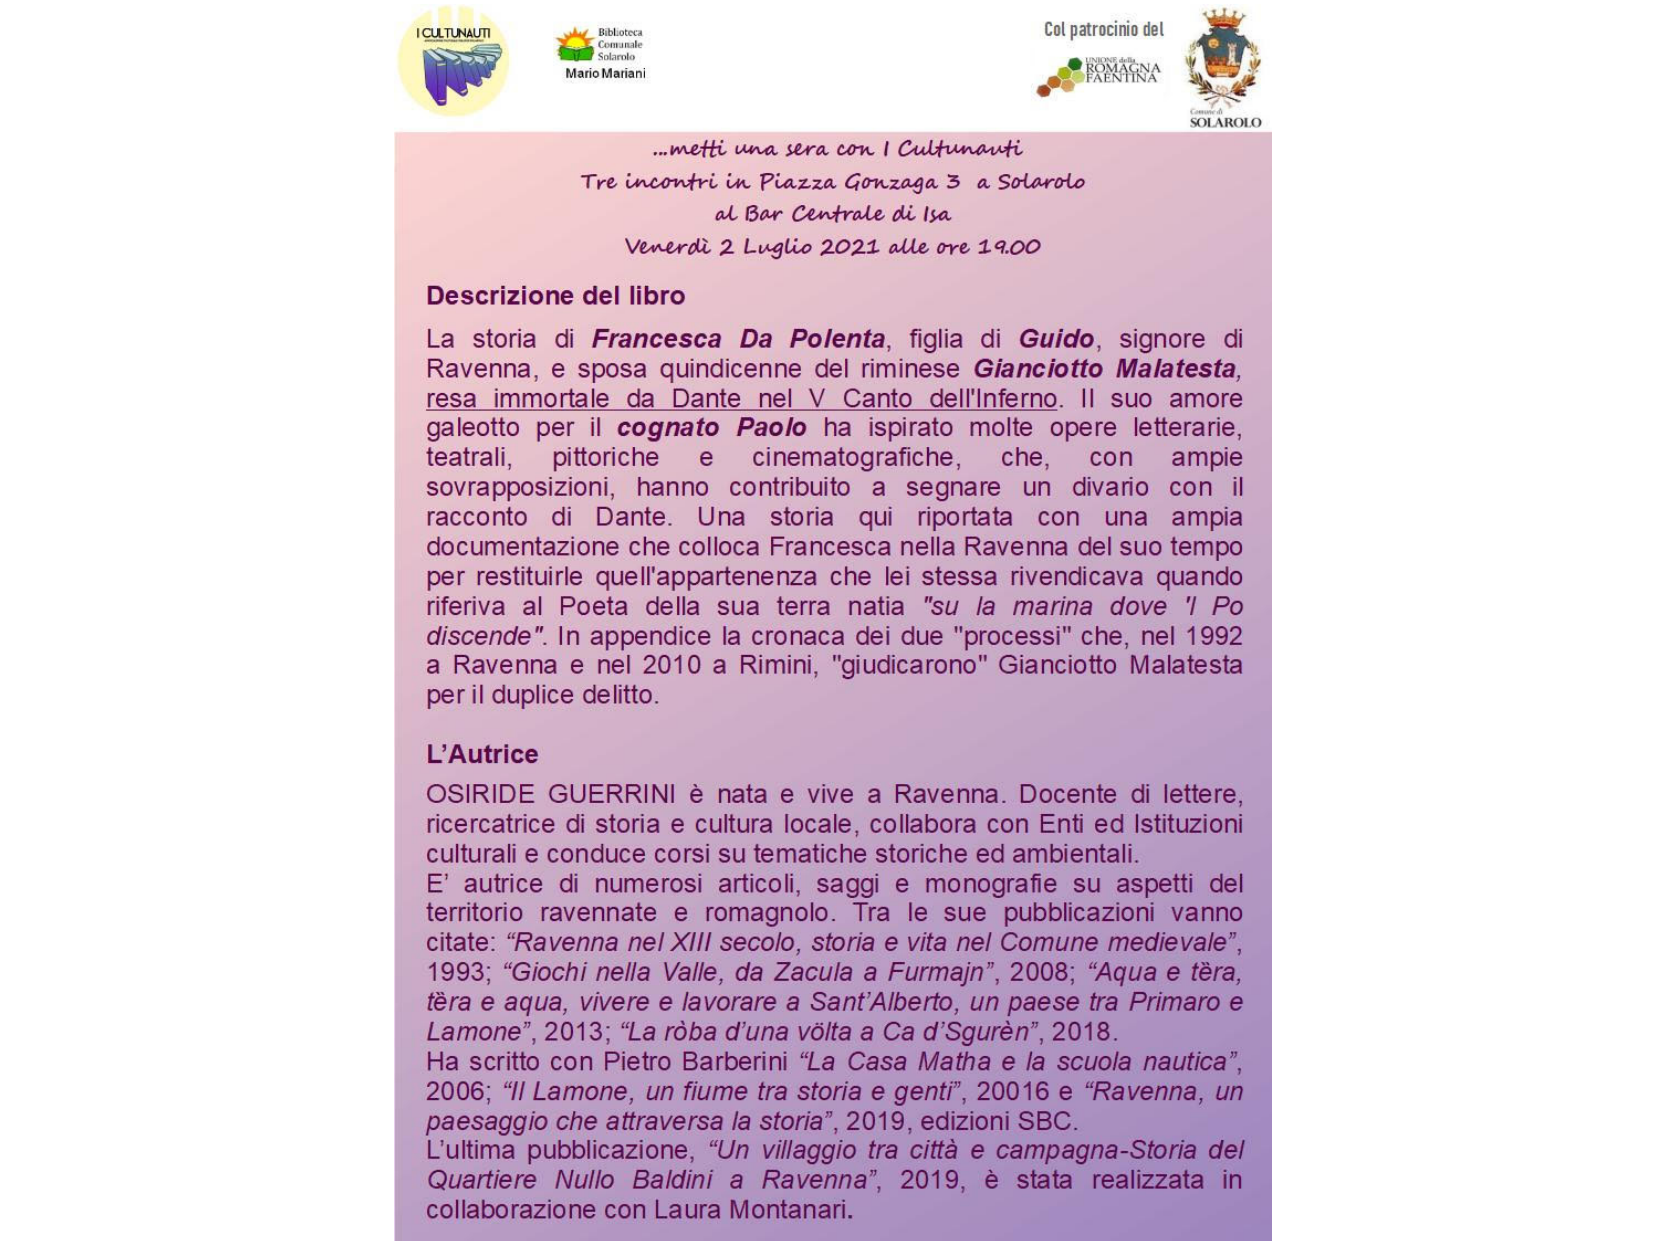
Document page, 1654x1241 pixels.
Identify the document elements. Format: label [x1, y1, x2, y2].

picture [394, 4, 1272, 1241]
